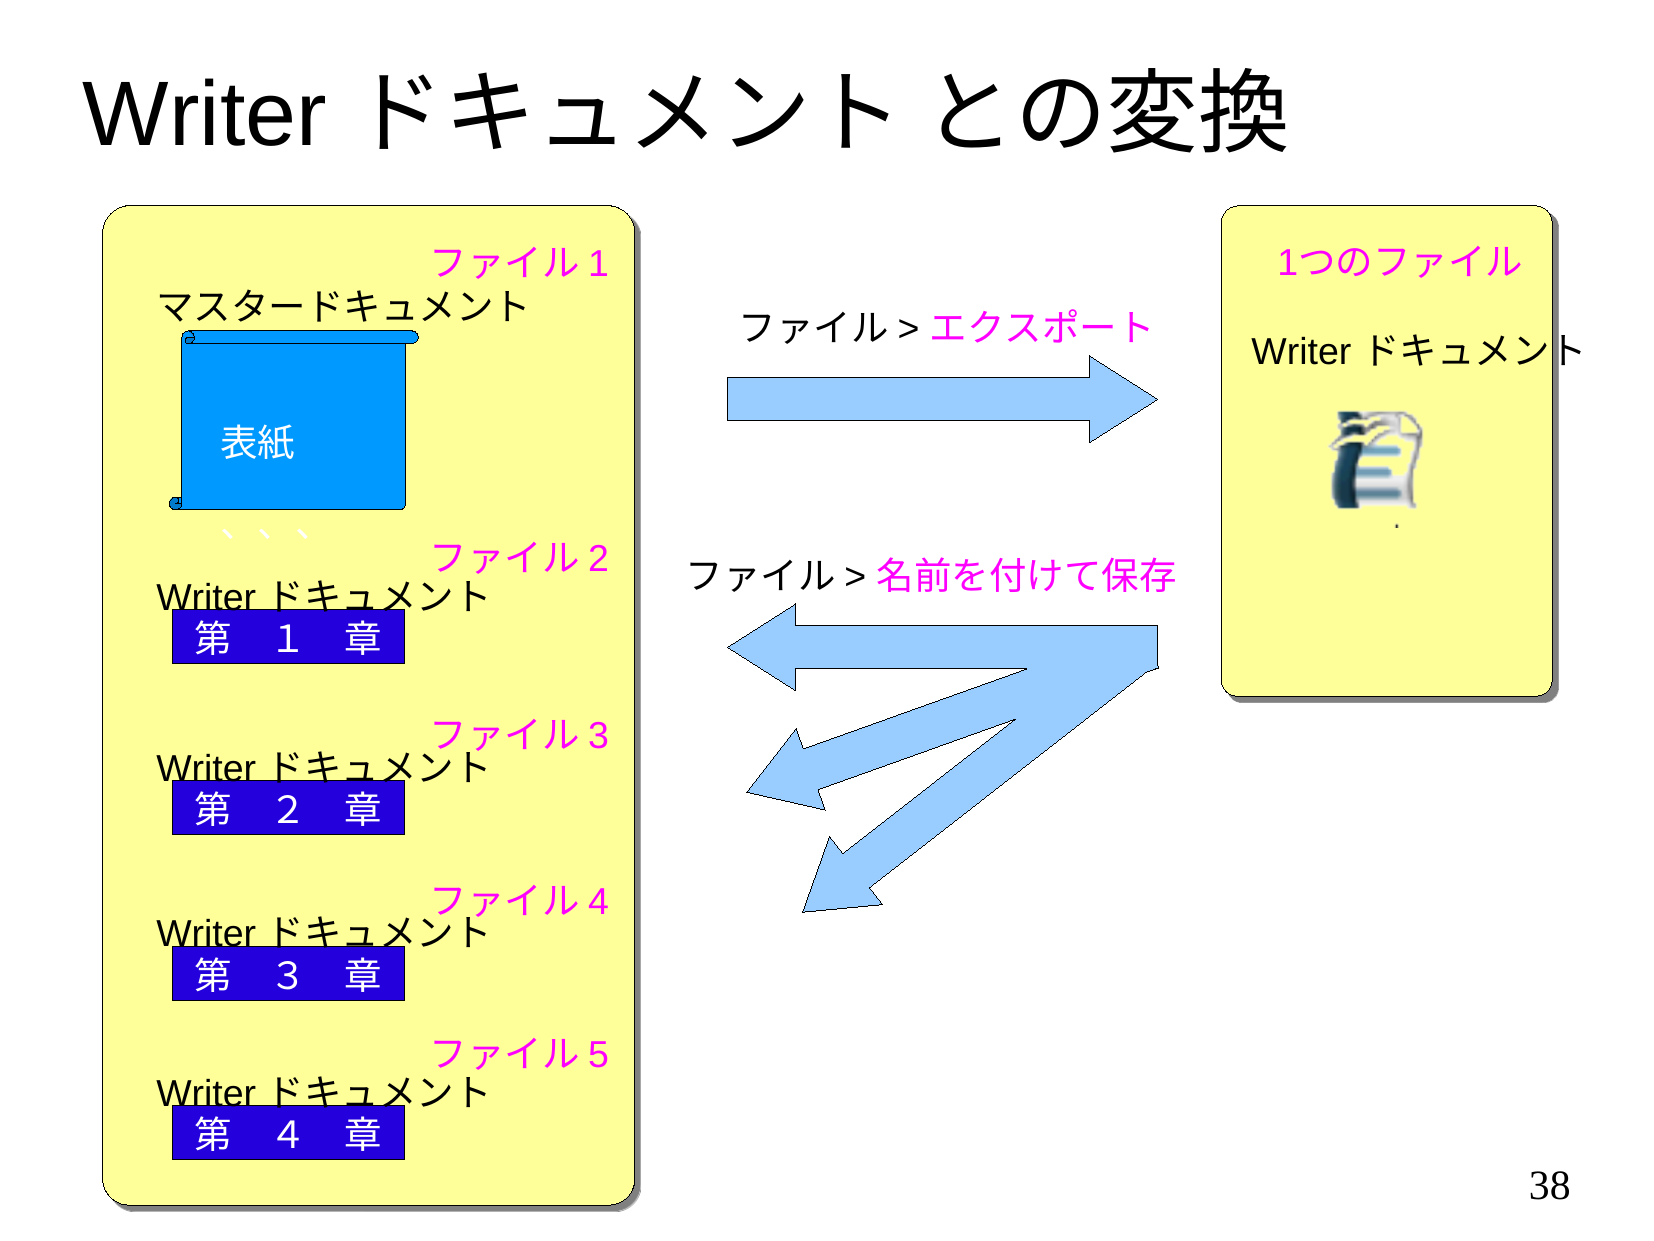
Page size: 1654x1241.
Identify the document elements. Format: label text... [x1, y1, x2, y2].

text_box 表紙 、、、 [205, 378, 311, 487]
text_box ファイル > 名前を付けて保存 [671, 538, 1161, 596]
text_box ファイル 4 [414, 863, 604, 921]
text_box ファイル 1 [414, 225, 605, 283]
text_box ファイル 3 [414, 697, 604, 755]
text_box Writer ドキュメント [1236, 313, 1554, 371]
picture [1320, 400, 1436, 528]
text_box 第 ３ 章 [172, 953, 405, 1001]
text_box [102, 213, 635, 1206]
text_box 第 ２ 章 [172, 788, 405, 835]
text_box [727, 355, 1158, 443]
text_box Writer ドキュメント [141, 559, 459, 617]
text_box [727, 603, 1159, 913]
text_box ファイル 5 [414, 1016, 604, 1074]
text_box Writer ドキュメント [141, 896, 459, 953]
text_box マスタードキュメント [141, 269, 480, 323]
text_box 1つのファイル [1262, 223, 1514, 281]
text_box ファイル 2 [414, 520, 604, 578]
text_box 第 １ 章 [172, 617, 405, 664]
text_box Writer ドキュメント [141, 1055, 459, 1113]
text_box ファイル > エクスポート [724, 290, 1119, 348]
text_box 第 ４ 章 [172, 1113, 405, 1160]
text_box [1221, 213, 1553, 697]
text_box Writer ドキュメント [141, 730, 459, 788]
title Writer ドキュメント との変換 [82, 0, 1623, 213]
